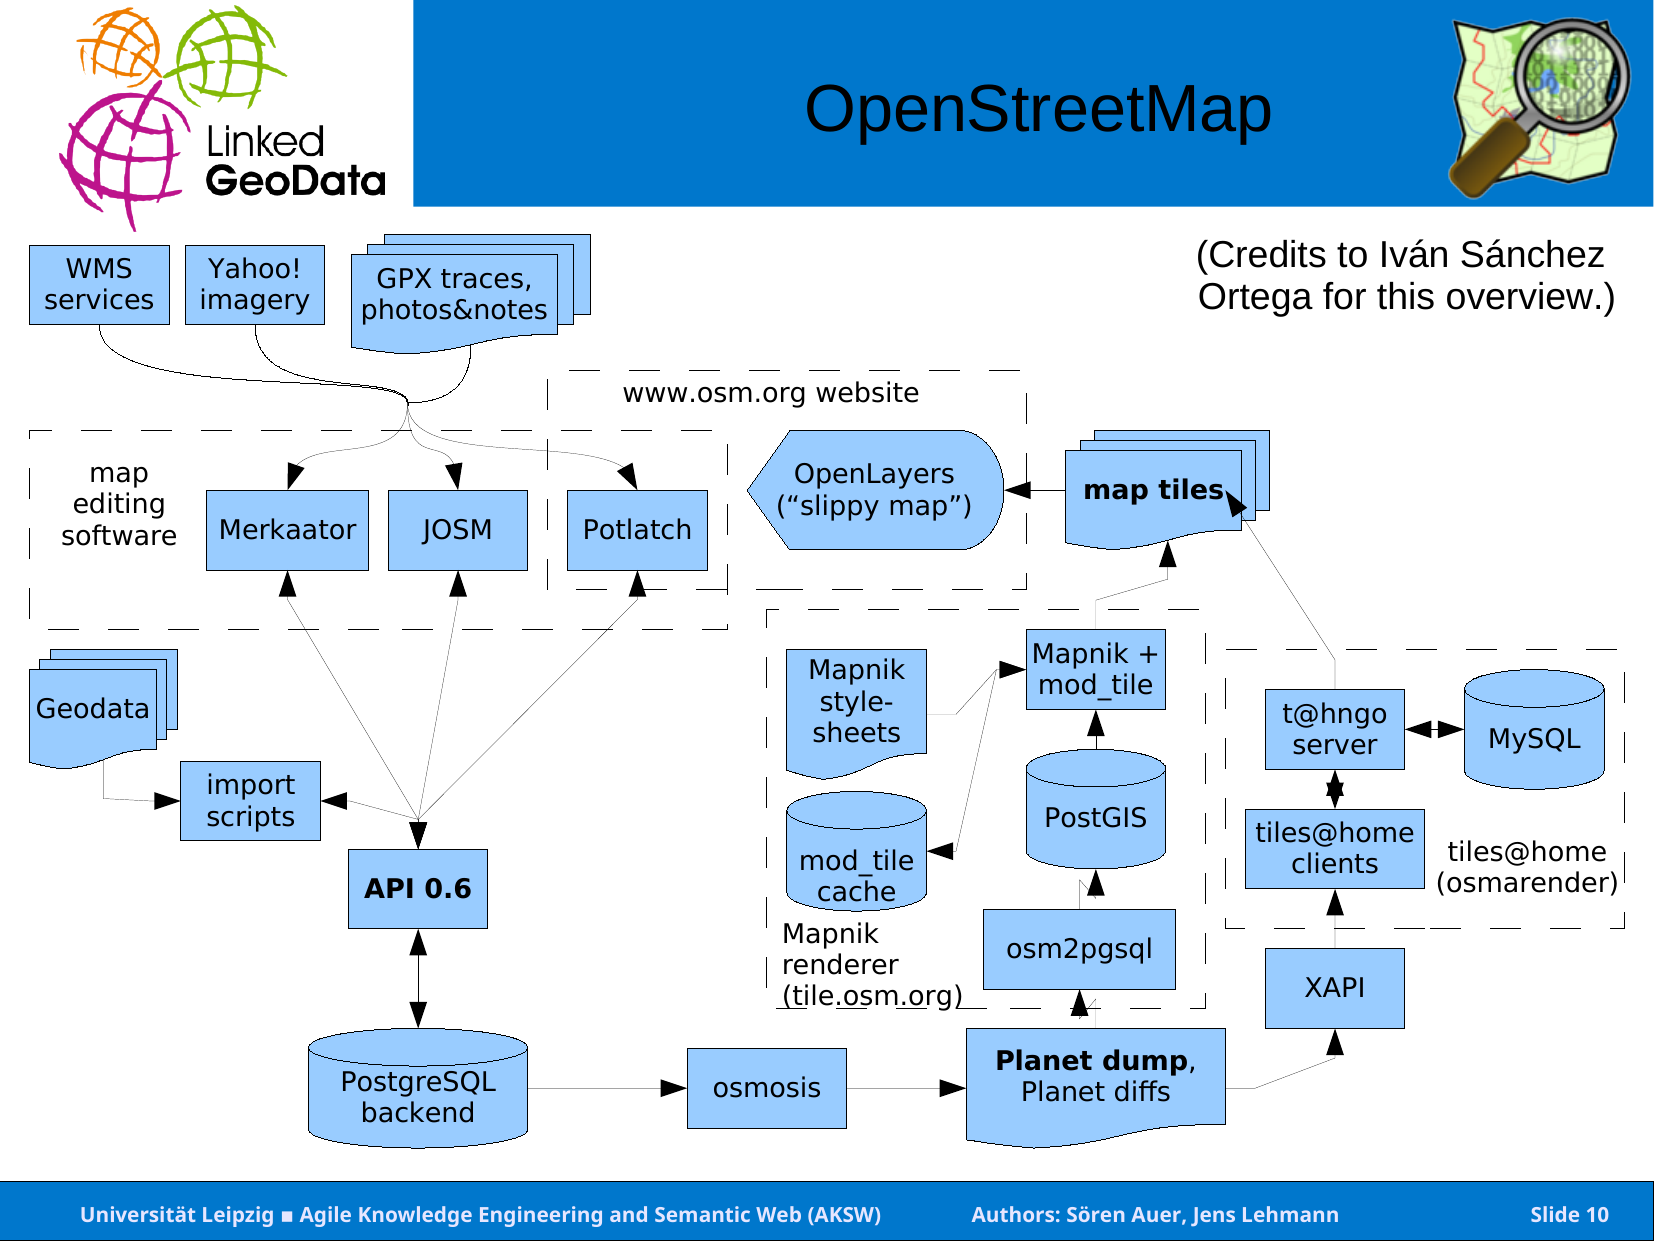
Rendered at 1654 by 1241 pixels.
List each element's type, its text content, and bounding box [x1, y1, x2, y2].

text_box (Credits to Iván Sánchez Ortega for this overview.) [1181, 226, 1632, 393]
text_box Mapnik renderer (tile.osm.org) [767, 911, 1007, 1020]
text_box OpenLayers (“slippy map”) [747, 430, 1004, 550]
picture [59, 5, 385, 232]
text_box osmosis [687, 1048, 847, 1129]
text_box Mapnik + mod_tile [1026, 629, 1166, 710]
text_box GPX traces, photos&notes [351, 234, 591, 354]
text_box API 0.6 [348, 849, 488, 929]
text_box Merkaator [206, 490, 369, 571]
text_box t@hngo server [1265, 689, 1405, 770]
text_box Potlatch [567, 490, 708, 571]
title OpenStreetMap [442, 46, 1446, 170]
text_box import scripts [180, 761, 321, 841]
text_box www.osm.org website [607, 370, 947, 421]
text_box Geodata [29, 649, 178, 769]
text_box tiles@home clients [1245, 809, 1425, 889]
text_box tiles@home (osmarender) [1412, 829, 1642, 907]
text_box JOSM [388, 490, 528, 571]
text_box Planet dump, Planet diffs [966, 1028, 1226, 1149]
text_box Yahoo! imagery [185, 245, 325, 325]
text_box map editing software [29, 450, 209, 559]
text_box WMS services [29, 245, 170, 325]
text_box mod_tile cache [786, 791, 927, 911]
text_box MySQL [1464, 669, 1605, 790]
text_box PostgreSQL backend [308, 1028, 528, 1149]
picture [1446, 13, 1635, 201]
text_box map tiles [1065, 430, 1270, 550]
text_box XAPI [1265, 948, 1405, 1029]
text_box Mapnik style- sheets [786, 649, 927, 780]
text_box PostGIS [1026, 749, 1166, 869]
text_box osm2pgsql [983, 909, 1176, 990]
